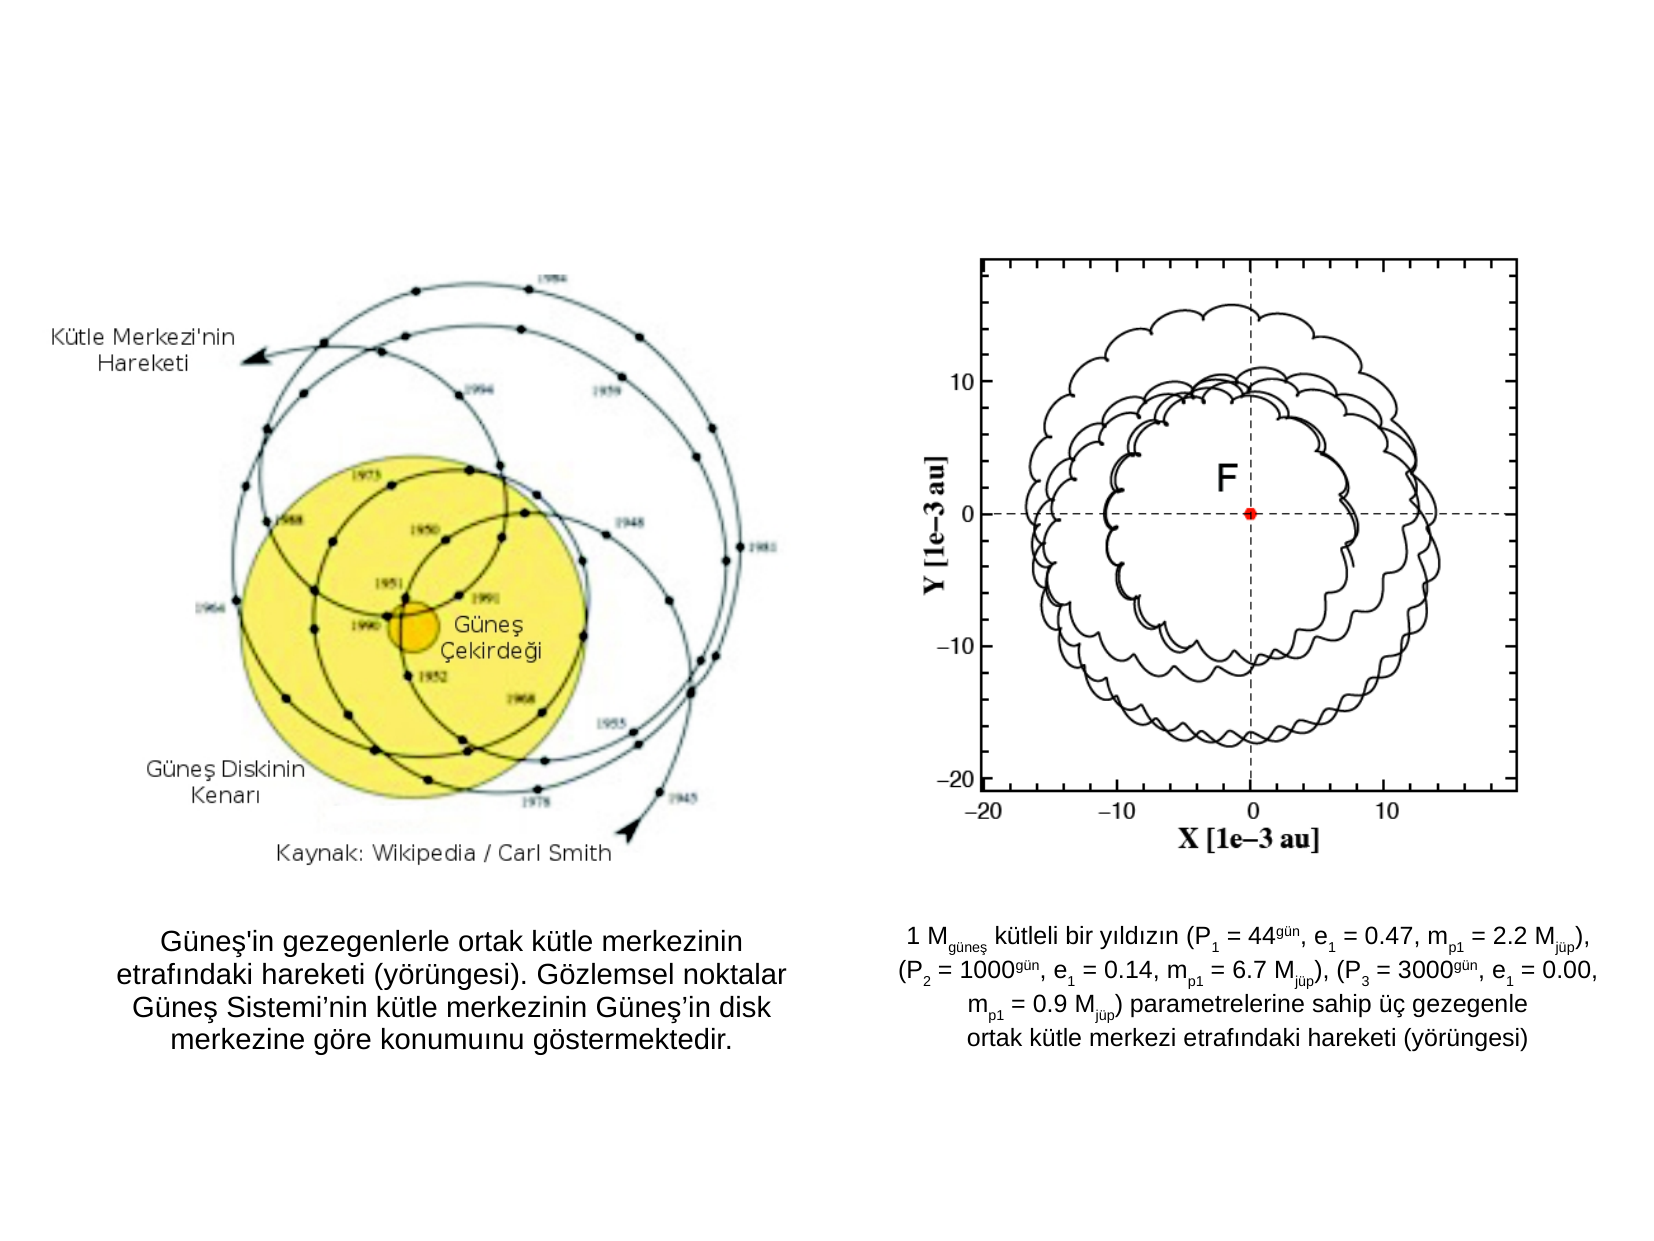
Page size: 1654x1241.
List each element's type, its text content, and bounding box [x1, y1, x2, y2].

picture [21, 239, 832, 905]
text_box Güneş'in gezegenlerle ortak kütle merkezinin etrafındaki hareketi (yörüngesi). Gözlemsel noktalar Güneş Sistemi’nin kütle merkezinin Güneş’in disk merkezine göre konumuınu göstermektedir. [79, 917, 825, 1076]
text_box 1 Mgüneş kütleli bir yıldızın (P1 = 44gün, e1 = 0.47, mp1 = 2.2 Mjüp), (P2 = 1000gün, e1 = 0.14, mp1 = 6.7 Mjüp), (P3 = 3000gün, e1 = 0.00, mp1 = 0.9 Mjüp) parametrelerine sahip üç gezegenle ortak kütle merkezi etrafındaki hareketi (yörüngesi) [879, 914, 1618, 1060]
picture [923, 243, 1560, 872]
